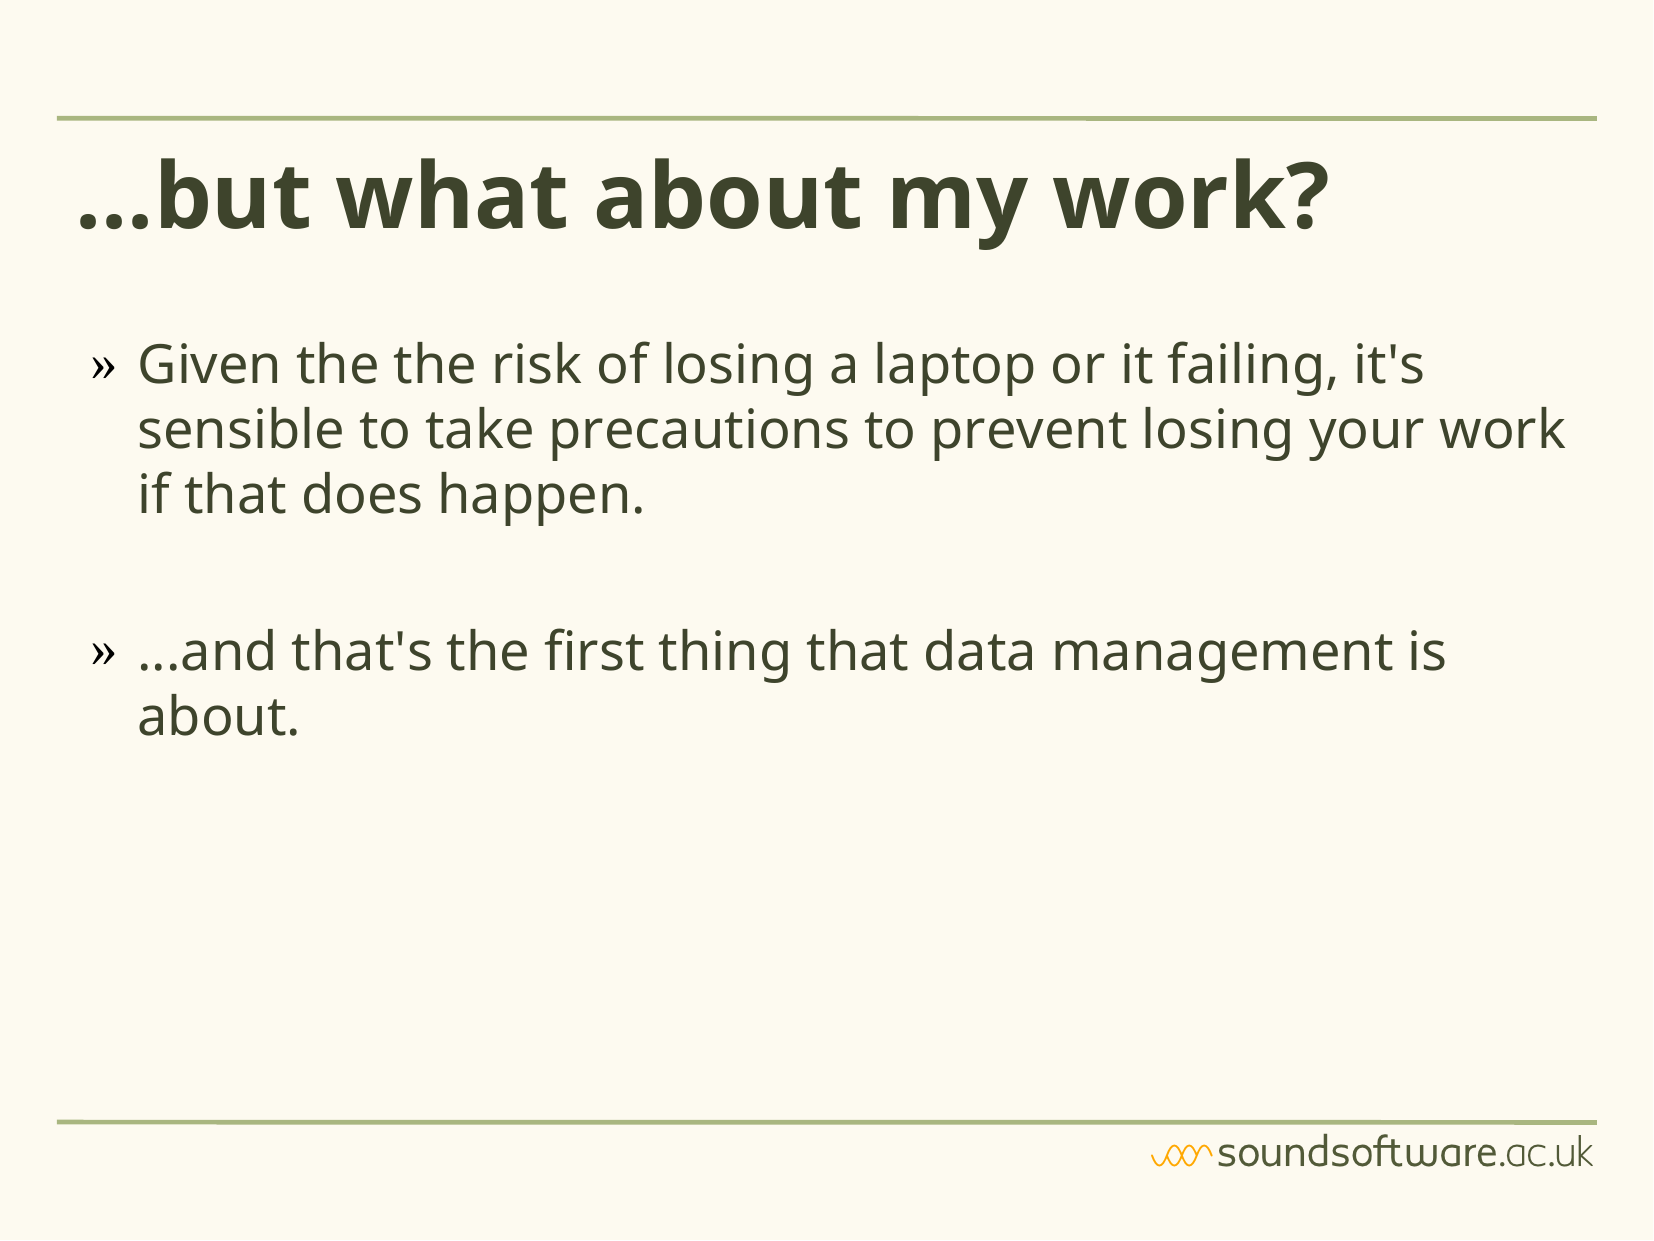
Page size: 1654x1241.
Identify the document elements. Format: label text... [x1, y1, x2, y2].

list Given the the risk of losing a laptop or it failing, it's sensible to take precautions to prevent losing your work if that does happen. ...and that's the first thing that data management is about. [59, 321, 1594, 1140]
picture [1151, 1140, 1593, 1167]
title ...but what about my work? [59, 109, 1594, 274]
